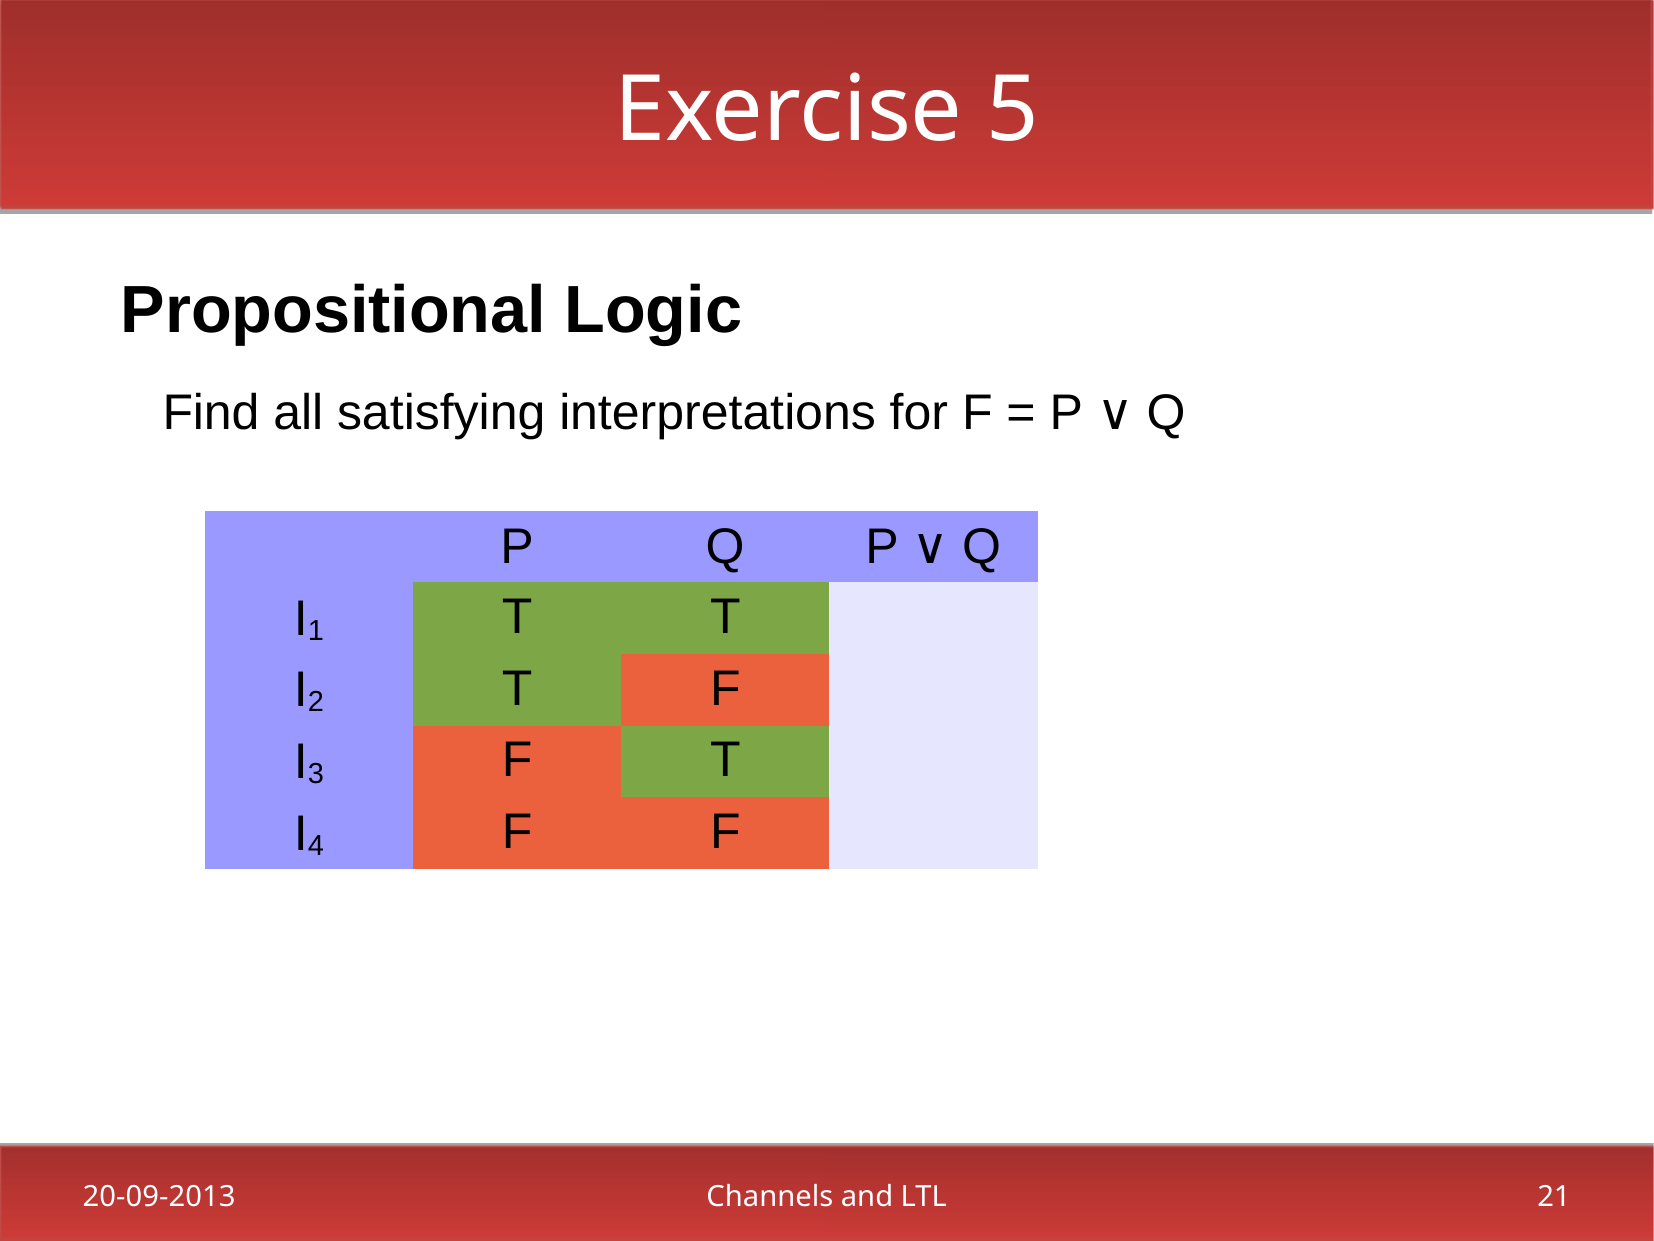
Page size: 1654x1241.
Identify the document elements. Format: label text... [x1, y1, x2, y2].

table_cell [829, 797, 1038, 869]
table_header Q [621, 511, 829, 582]
text_box Propositional Logic [105, 264, 759, 354]
table_cell F [621, 654, 829, 726]
table_cell F [413, 797, 621, 869]
table_header P ∨ Q [829, 511, 1038, 582]
picture [0, 0, 1654, 214]
table_cell T [621, 582, 829, 654]
table_cell I2 [205, 654, 413, 726]
picture [0, 1143, 1654, 1241]
title Exercise 5 [59, 31, 1595, 178]
table_cell I1 [205, 582, 413, 654]
table_cell [829, 654, 1038, 726]
table_cell [829, 726, 1038, 797]
table_cell [829, 582, 1038, 654]
table_header [205, 511, 413, 582]
text_box Find all satisfying interpretations for F = P ∨ Q [147, 377, 1202, 448]
table_cell I3 [205, 726, 413, 797]
table_cell T [413, 582, 621, 654]
table_cell T [621, 726, 829, 797]
table_cell F [413, 726, 621, 797]
table_cell I4 [205, 797, 413, 869]
table_cell T [413, 654, 621, 726]
table_header P [413, 511, 621, 582]
table_cell F [621, 797, 829, 869]
